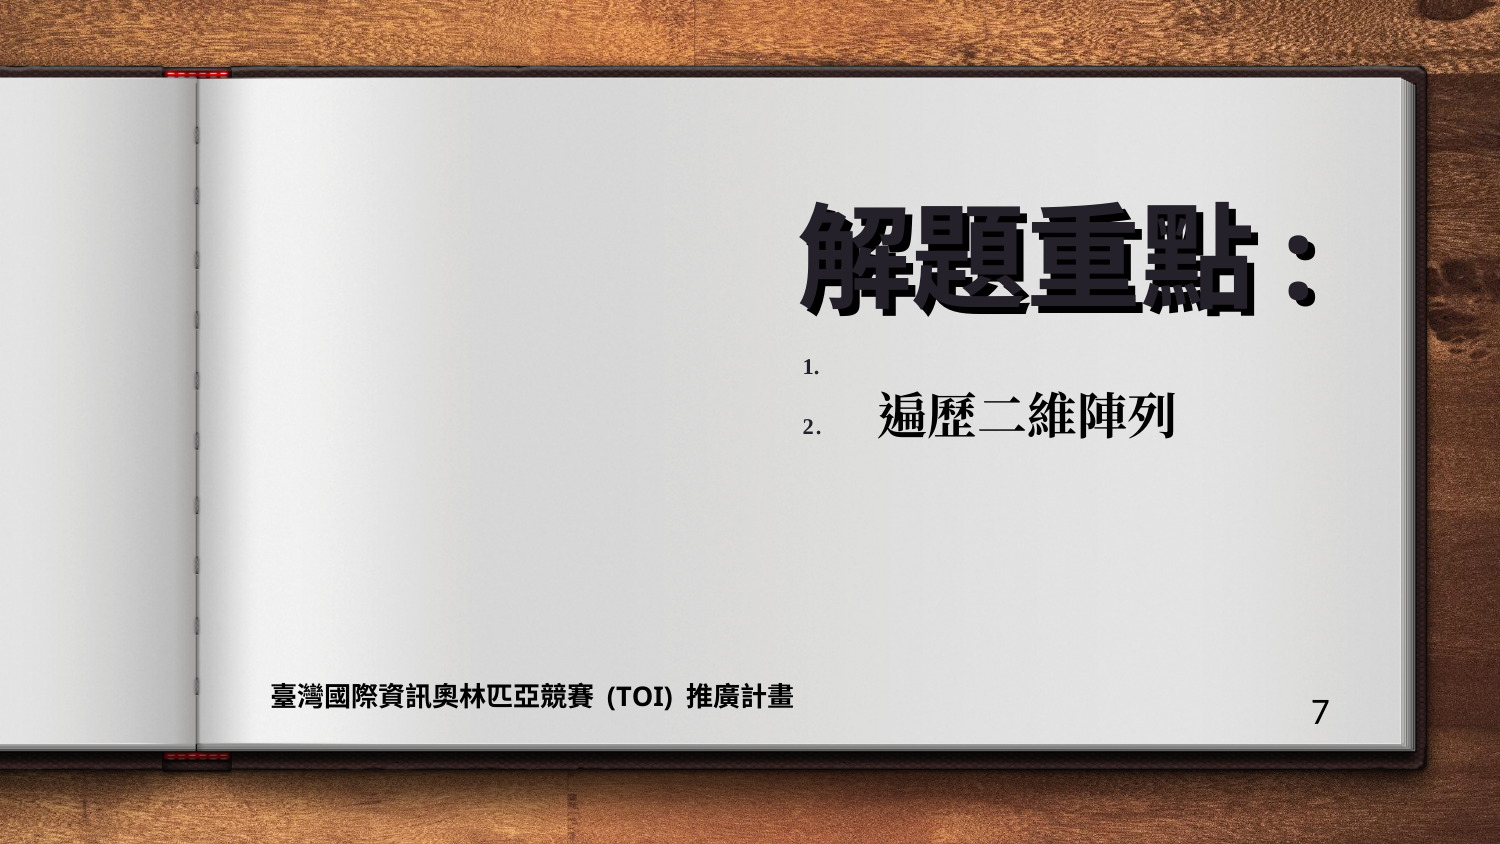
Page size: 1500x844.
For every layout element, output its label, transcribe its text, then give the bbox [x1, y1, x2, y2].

title 解題重點: [782, 146, 1313, 338]
subtitle 遍歷二維陣列 [787, 309, 1341, 584]
text_box 7 [1295, 672, 1386, 737]
